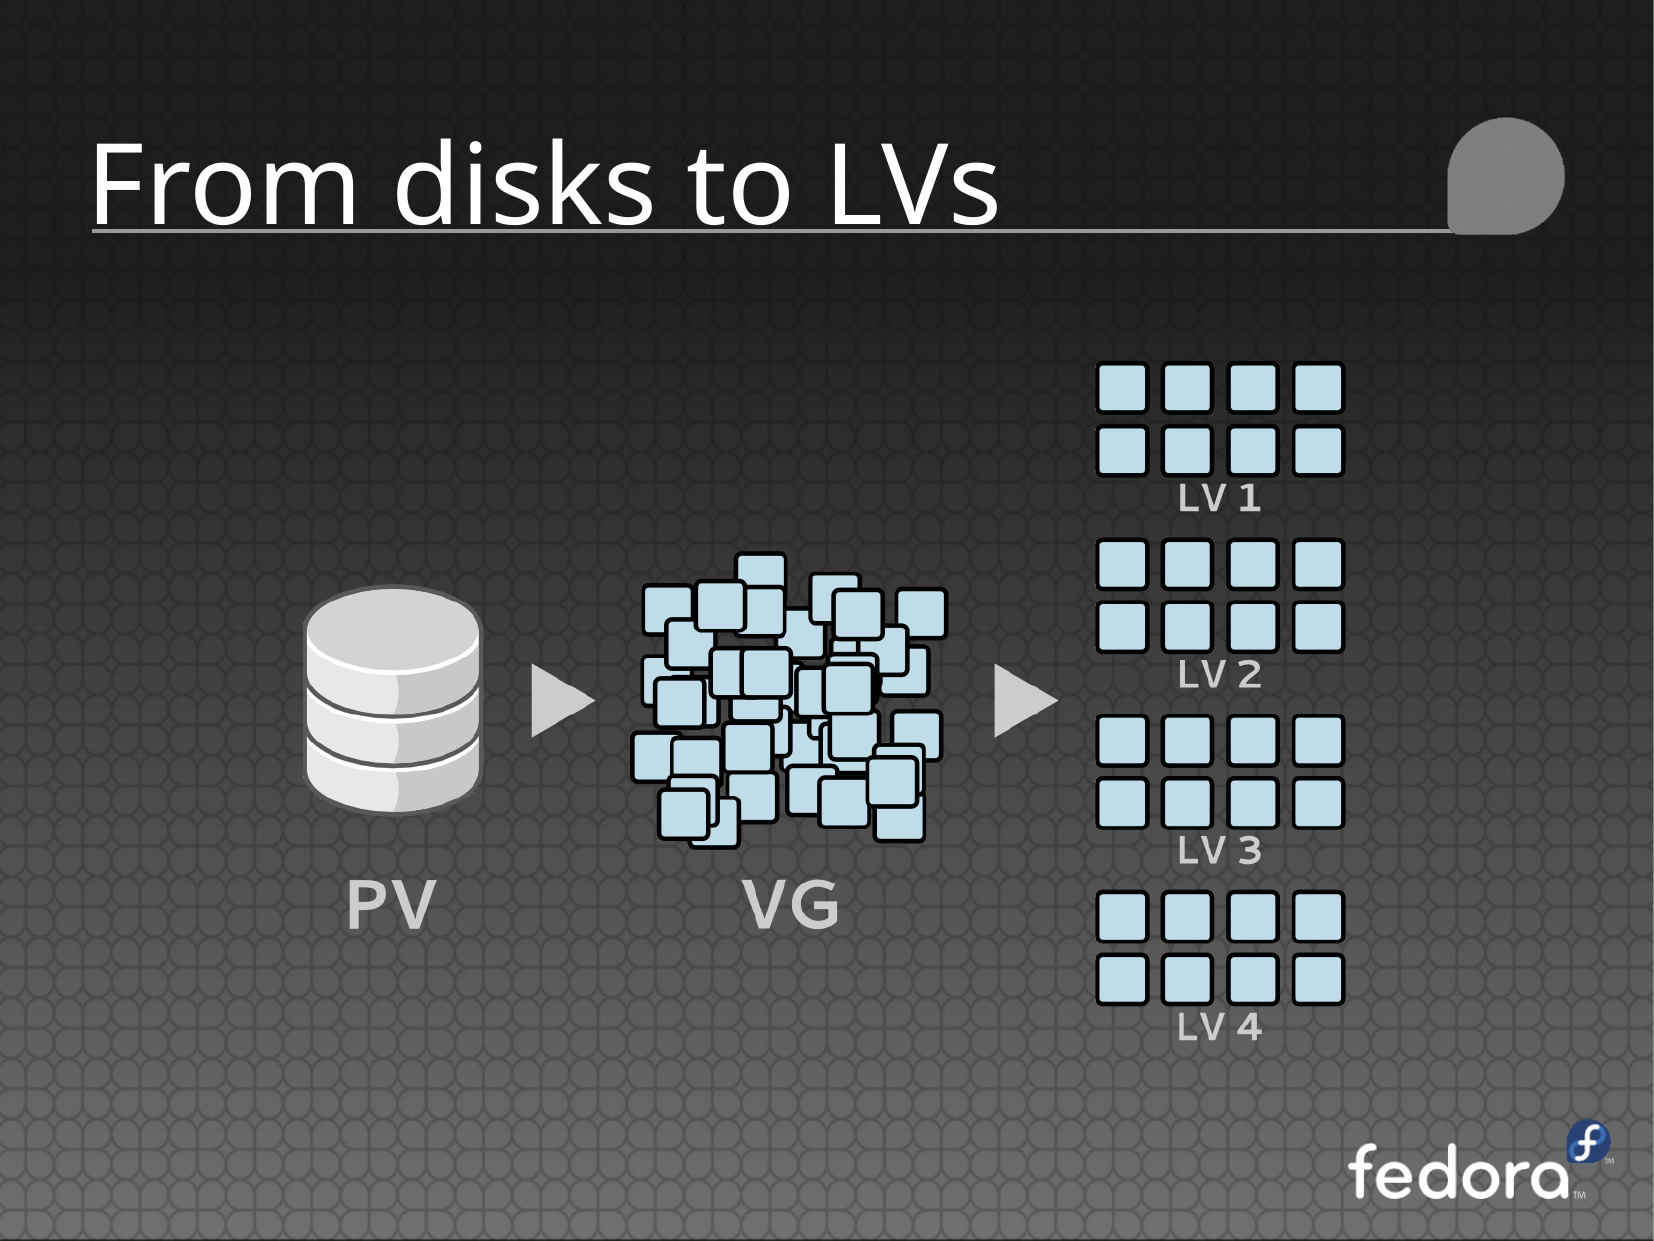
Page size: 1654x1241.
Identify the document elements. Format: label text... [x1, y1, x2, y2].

picture [0, 0, 1654, 1241]
title From disks to LVs [86, 110, 1576, 251]
